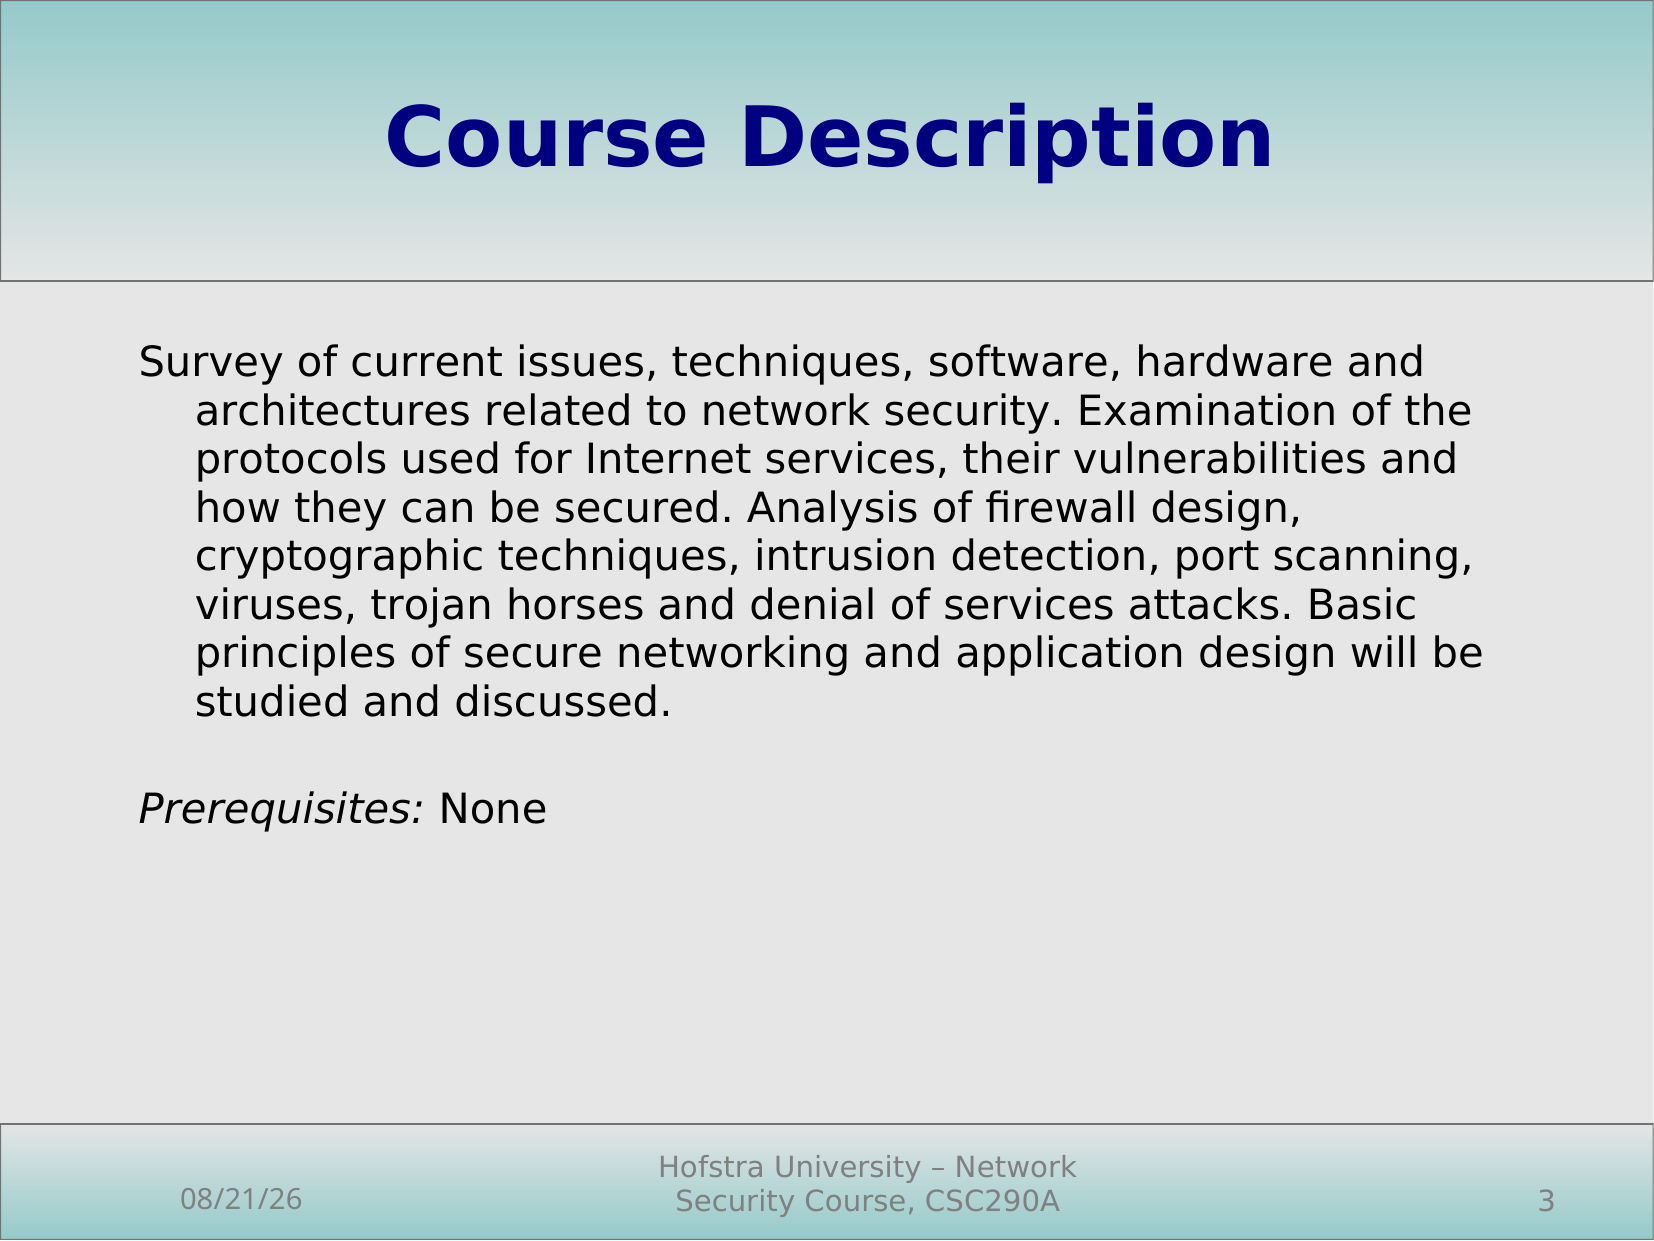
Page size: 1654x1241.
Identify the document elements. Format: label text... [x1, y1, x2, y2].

list Survey of current issues, techniques, software, hardware and architectures related to network security. Examination of the protocols used for Internet services, their vulnerabilities and how they can be secured. Analysis of firewall design, cryptographic techniques, intrusion detection, port scanning, viruses, trojan horses and denial of services attacks. Basic principles of secure networking and application design will be studied and discussed. Prerequisites: None [123, 330, 1530, 1129]
title Course Description [126, 48, 1536, 194]
